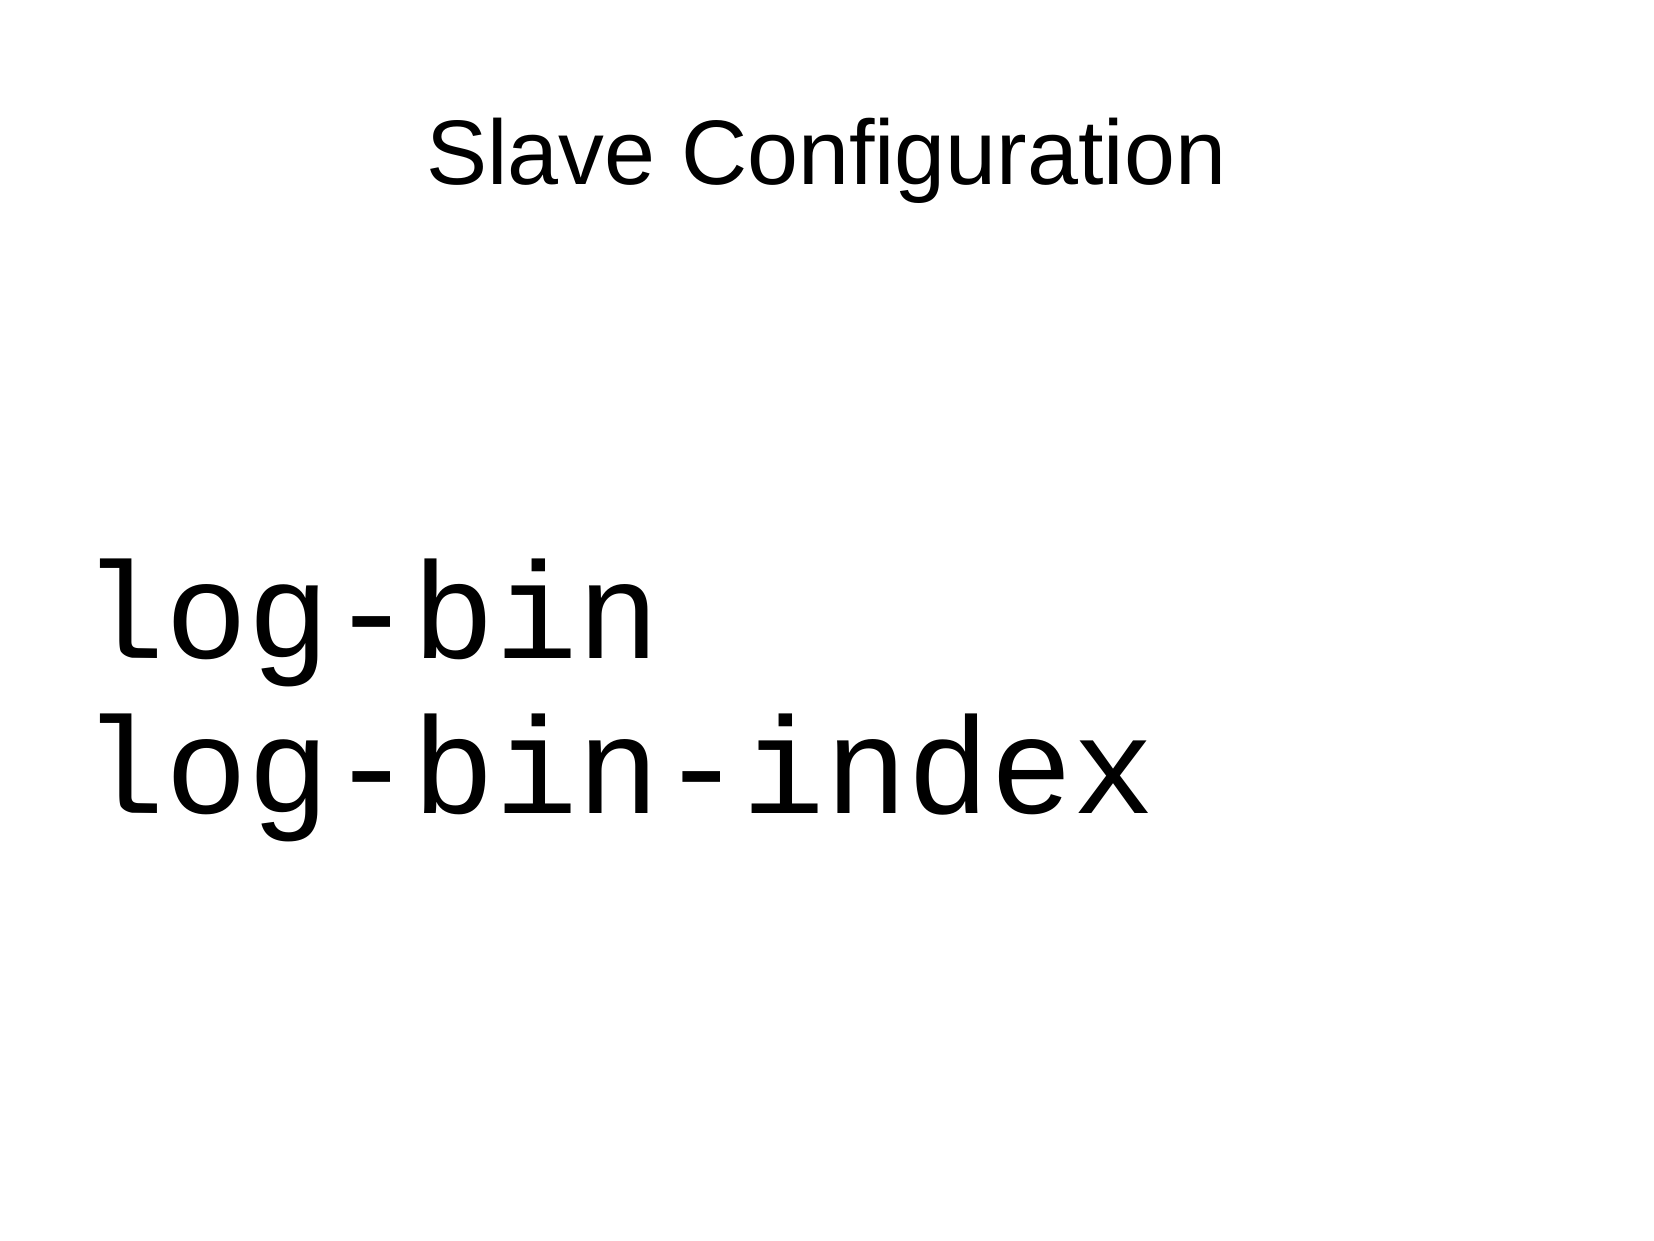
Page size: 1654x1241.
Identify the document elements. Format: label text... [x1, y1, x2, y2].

title Slave Configuration [82, 49, 1571, 257]
subtitle log-bin log-bin-index [82, 290, 1571, 1109]
